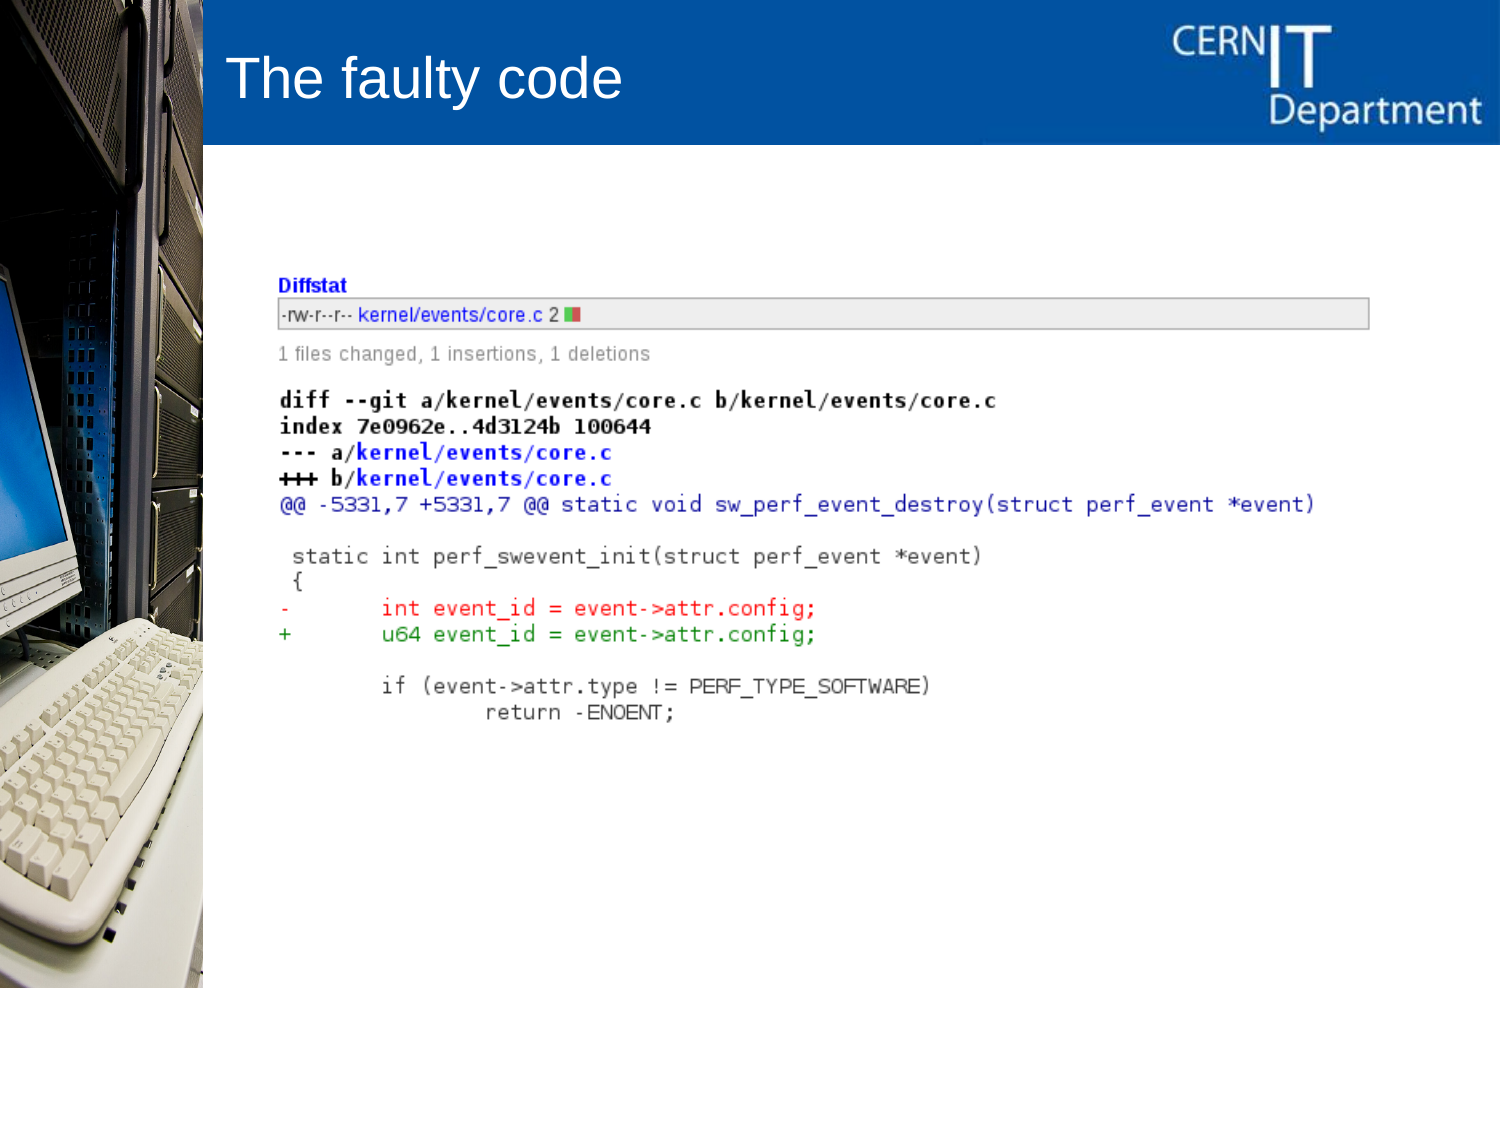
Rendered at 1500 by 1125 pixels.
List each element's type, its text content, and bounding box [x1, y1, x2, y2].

picture [0, 0, 1500, 988]
title The faulty code [225, 44, 1088, 113]
picture [262, 262, 1402, 757]
